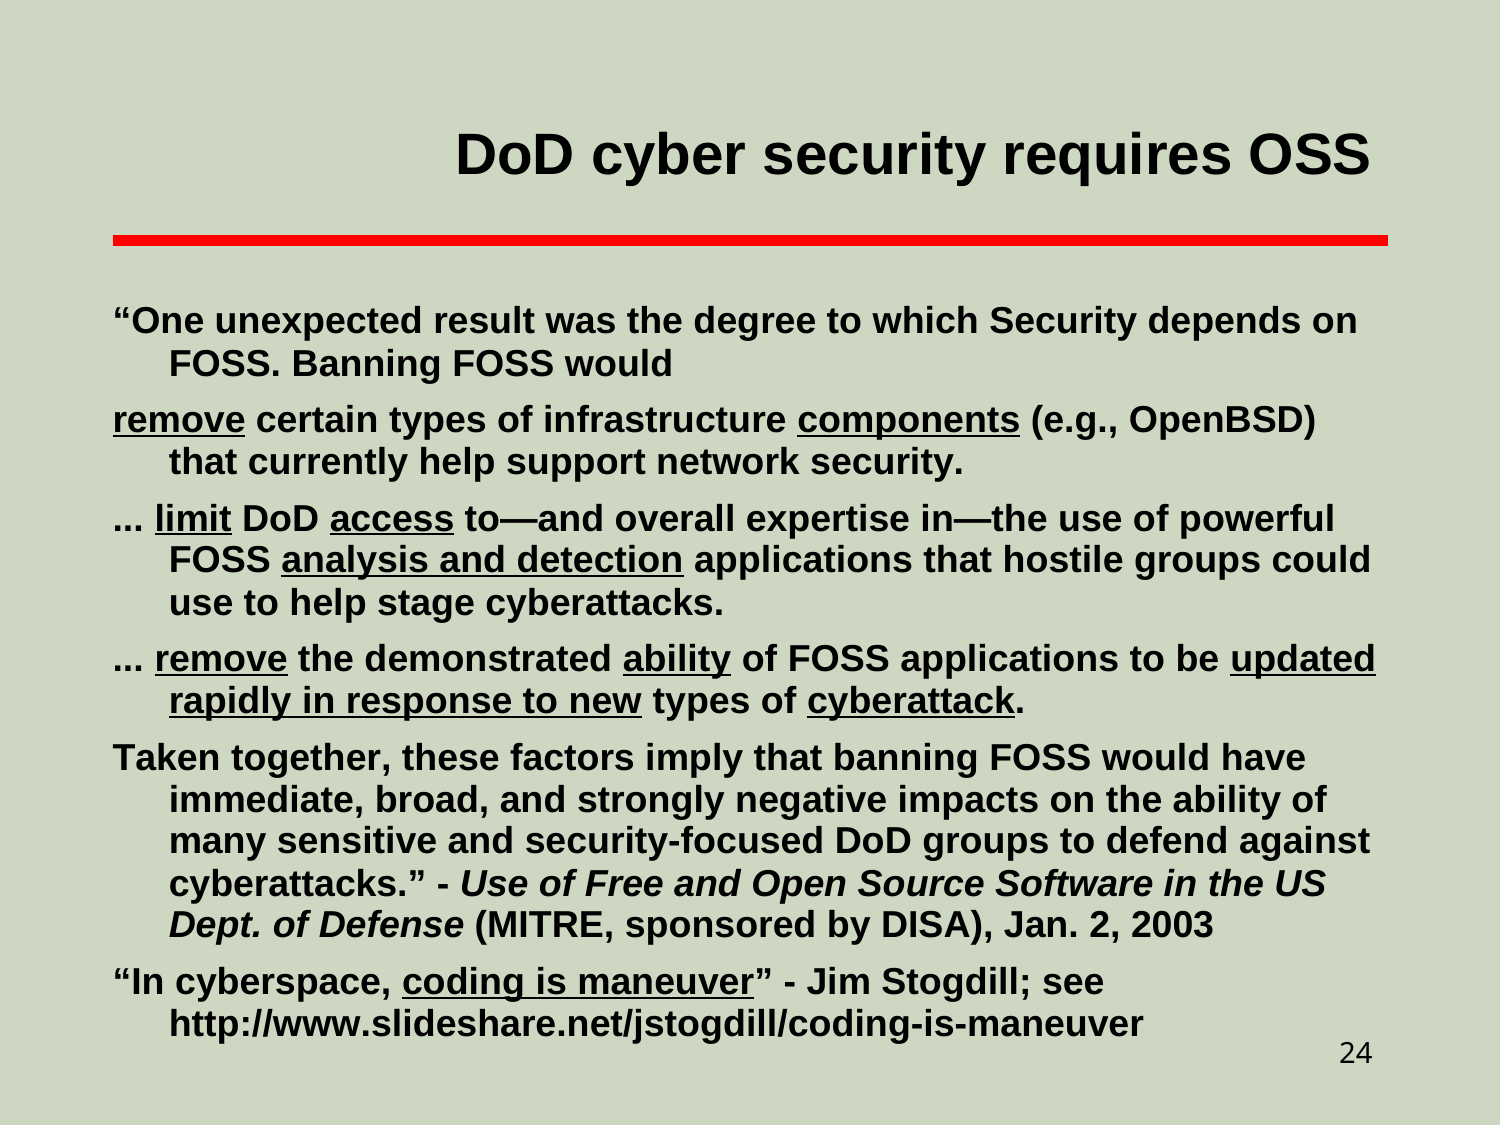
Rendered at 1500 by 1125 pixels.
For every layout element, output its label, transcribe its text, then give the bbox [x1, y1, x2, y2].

list “One unexpected result was the degree to which Security depends on FOSS. Banning FOSS would remove certain types of infrastructure components (e.g., OpenBSD) that currently help support network security. ... limit DoD access to—and overall expertise in—the use of powerful FOSS analysis and detection applications that hostile groups could use to help stage cyberattacks. ... remove the demonstrated ability of FOSS applications to be updated rapidly in response to new types of cyberattack. Taken together, these factors imply that banning FOSS would have immediate, broad, and strongly negative impacts on the ability of many sensitive and security-focused DoD groups to defend against cyberattacks.” - Use of Free and Open Source Software in the US Dept. of Defense (MITRE, sponsored by DISA), Jan. 2, 2003 “In cyberspace, coding is maneuver” - Jim Stogdill; see http://www.slideshare.net/jstogdill/coding-is-maneuver [112, 299, 1388, 1045]
title DoD cyber security requires OSS [337, 85, 1388, 224]
